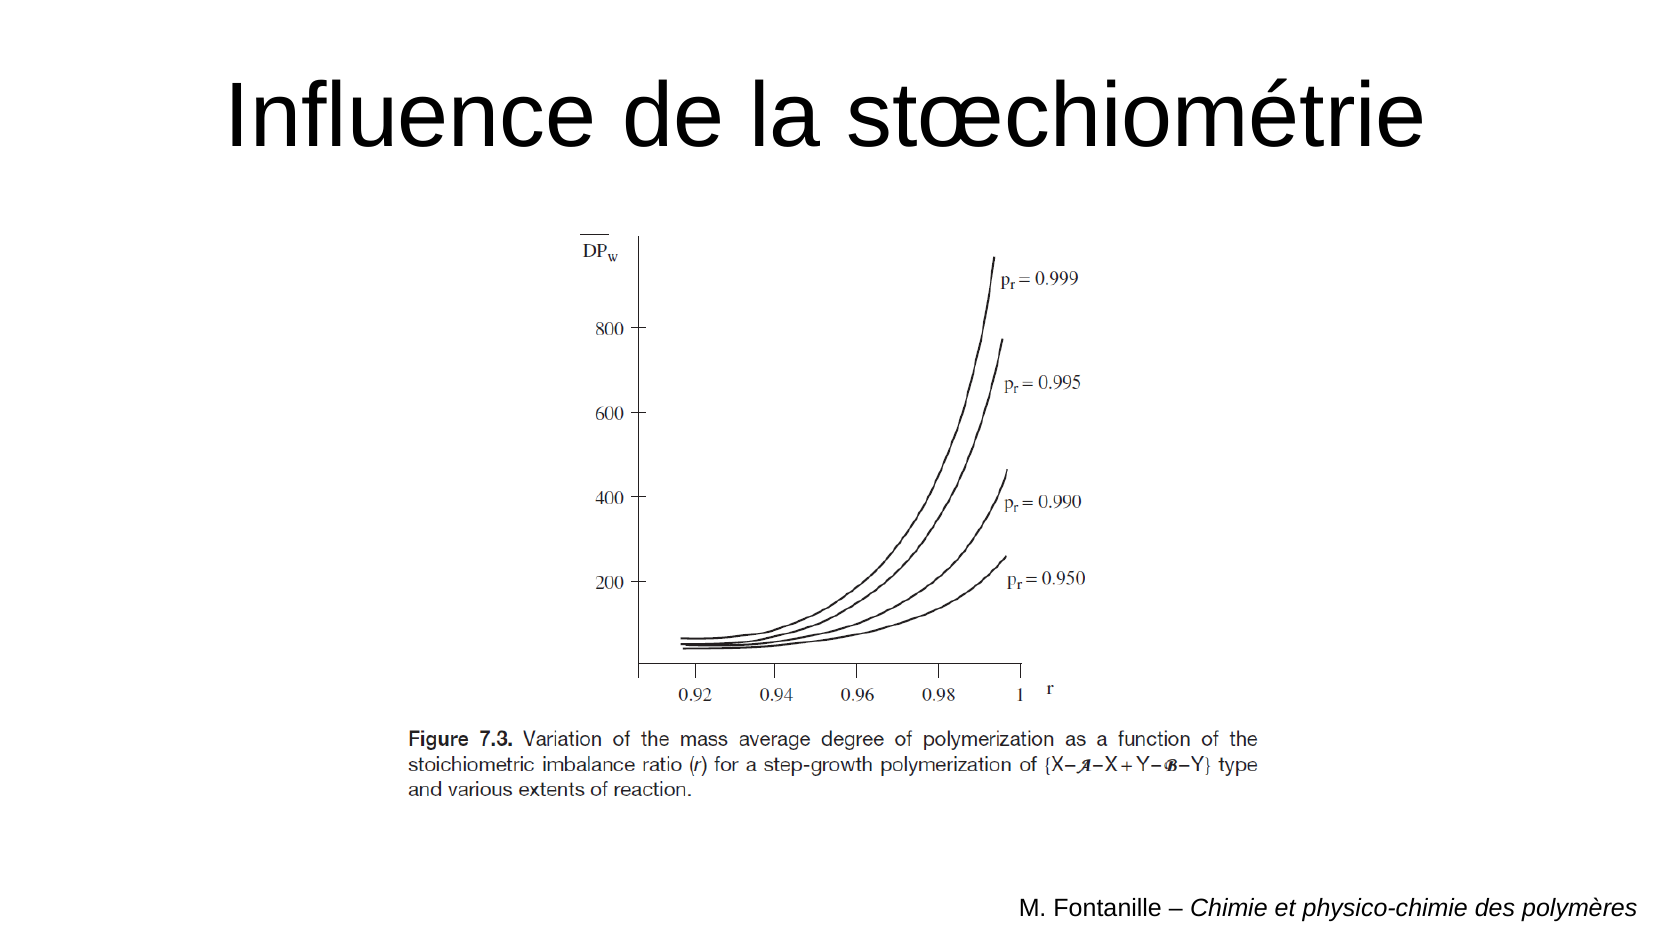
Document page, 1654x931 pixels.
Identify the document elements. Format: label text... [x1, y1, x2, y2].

title Influence de la stœchiométrie [82, 37, 1571, 193]
picture [379, 205, 1288, 827]
text_box M. Fontanille – Chimie et physico-chimie des polymères [1003, 885, 1654, 929]
